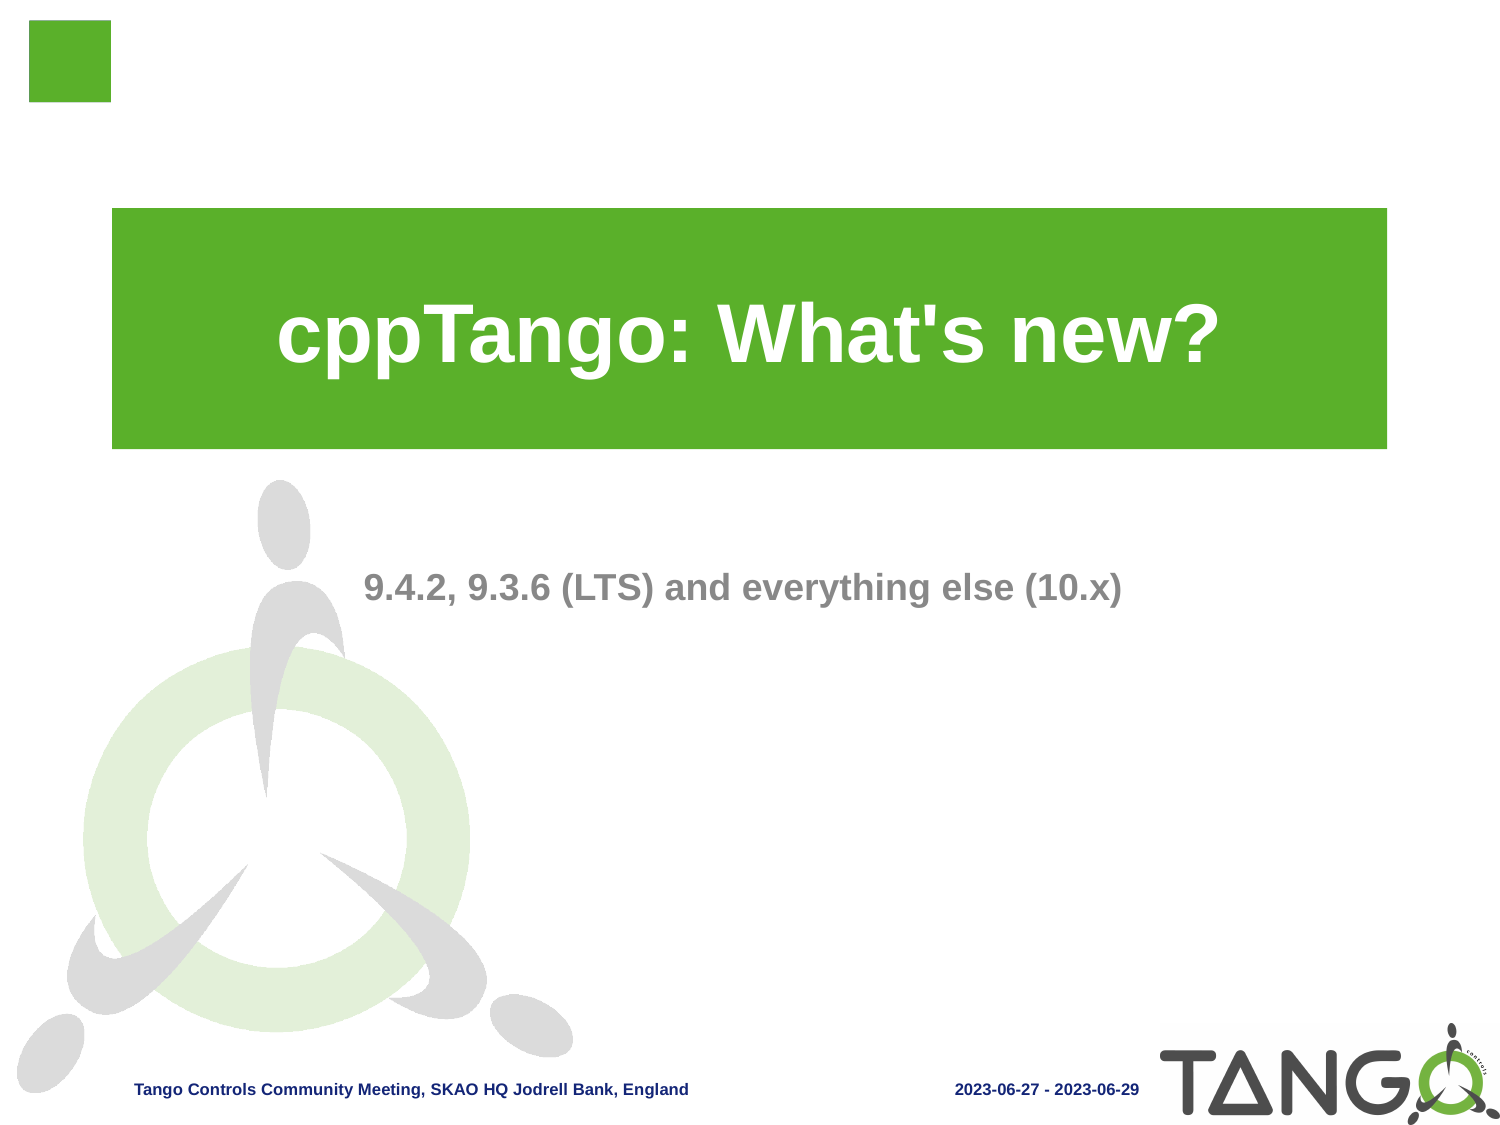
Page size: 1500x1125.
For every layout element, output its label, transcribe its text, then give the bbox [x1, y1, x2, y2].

title cppTango: What's new? [112, 208, 1388, 450]
picture [468, 1085, 475, 1093]
subtitle 9.4.2, 9.3.6 (LTS) and everything else (10.x) [218, 562, 1269, 850]
picture [498, 1085, 505, 1093]
picture [17, 480, 573, 1093]
picture [1160, 1023, 1500, 1125]
